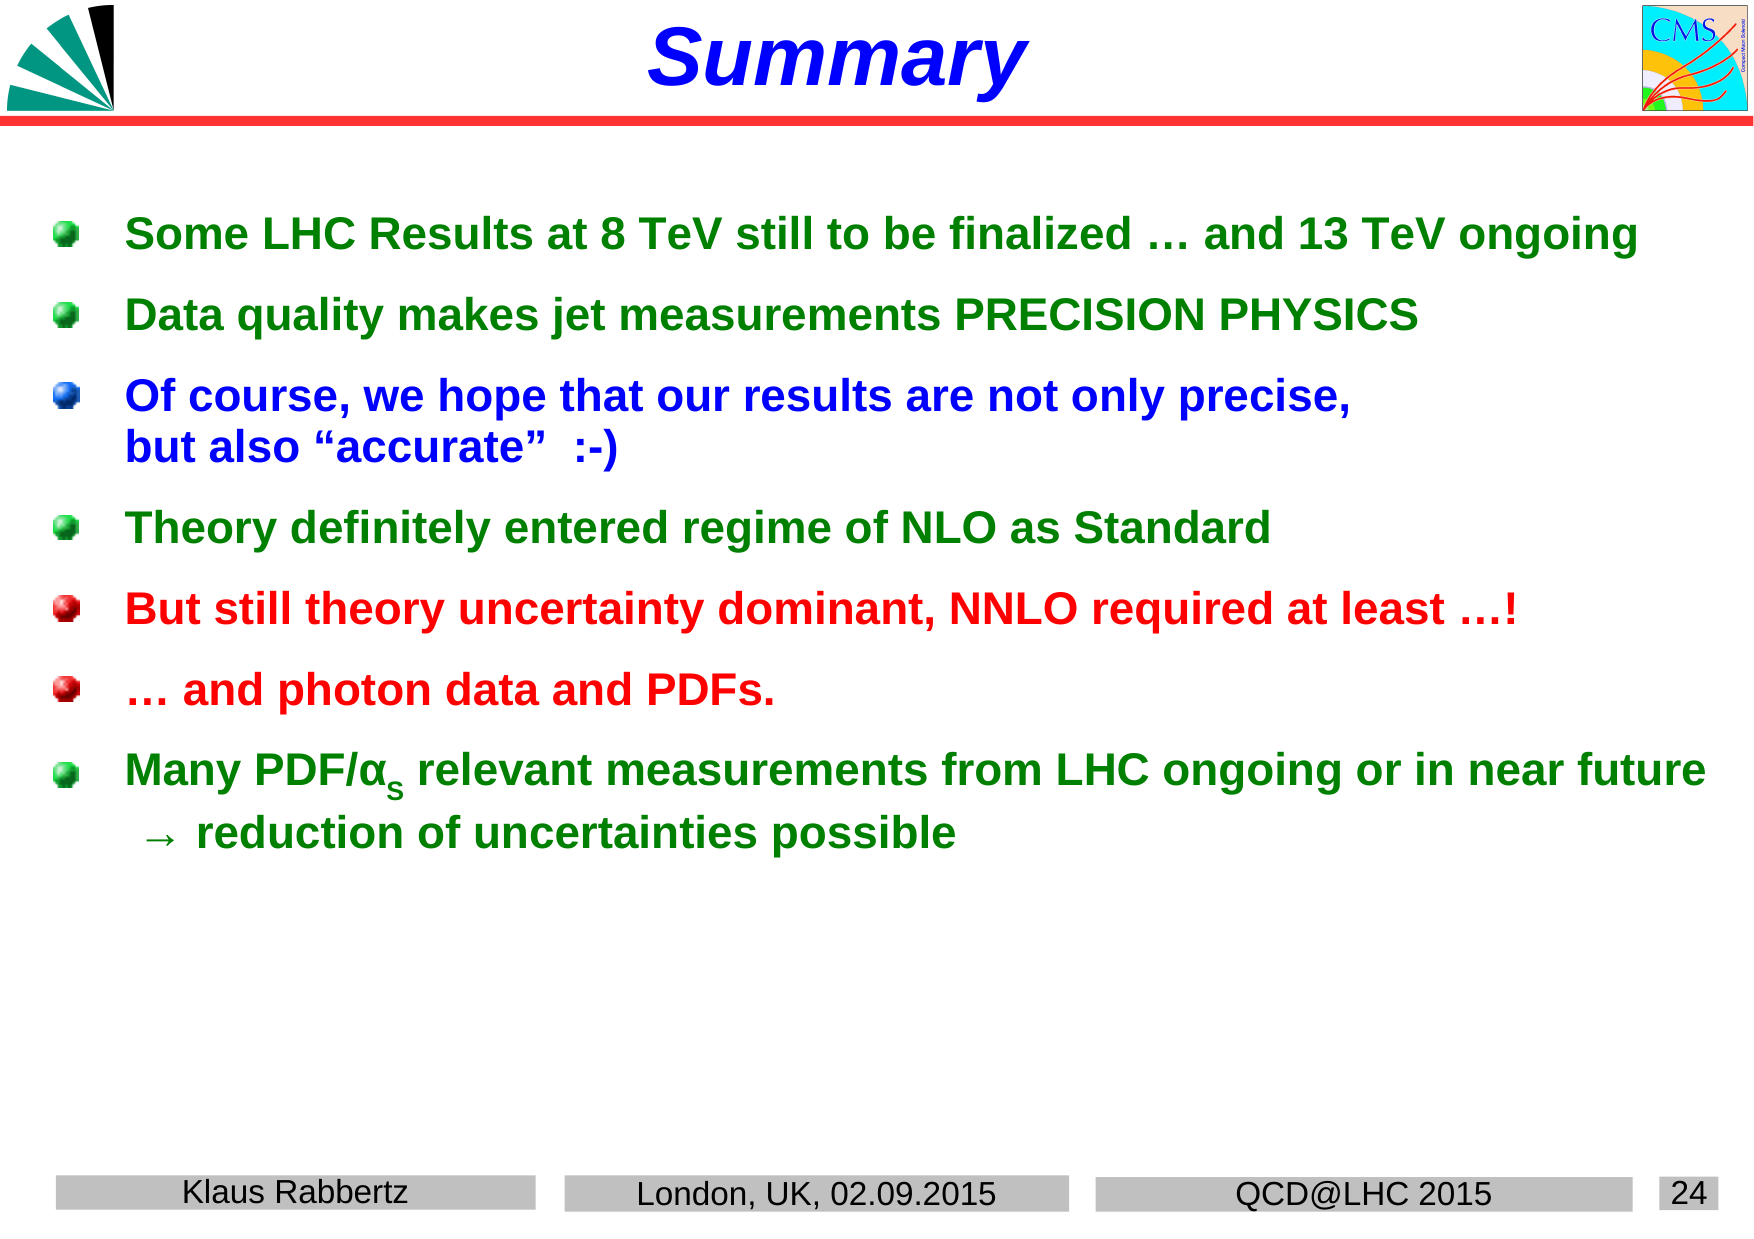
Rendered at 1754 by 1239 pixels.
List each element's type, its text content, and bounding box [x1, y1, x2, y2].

list Some LHC Results at 8 TeV still to be finalized … and 13 TeV ongoing Data quality makes jet measurements PRECISION PHYSICS Of course, we hope that our results are not only precise, but also “accurate” :-) Theory definitely entered regime of NLO as Standard But still theory uncertainty dominant, NNLO required at least …! … and photon data and PDFs. Many PDF/αS relevant measurements from LHC ongoing or in near future → reduction of uncertainties possible [41, 208, 1725, 858]
picture [7, 5, 114, 112]
title Summary [129, 0, 1545, 114]
picture [1642, 5, 1748, 111]
